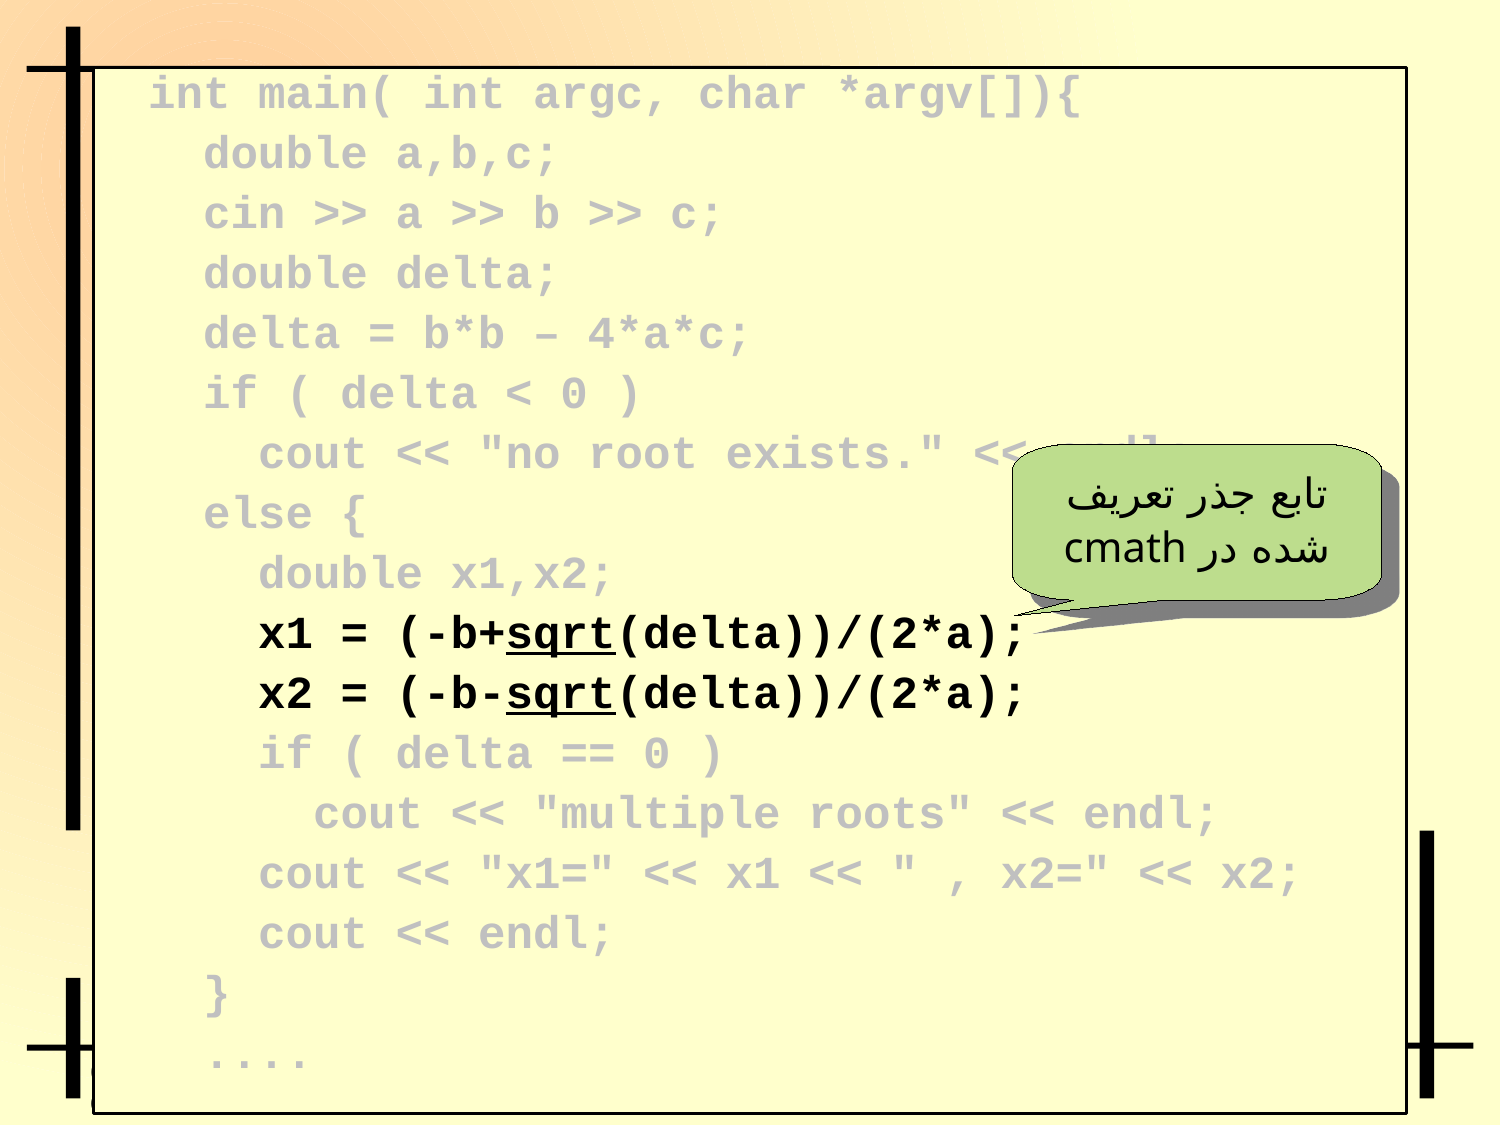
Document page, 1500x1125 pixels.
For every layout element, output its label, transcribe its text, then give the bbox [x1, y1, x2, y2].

text_box تابع جذر تعریف شده در cmath [1012, 444, 1382, 616]
list int main( int argc, char *argv[]){ double a,b,c; cin >> a >> b >> c; double delta; delta = b*b – 4*a*c; if ( delta < 0 ) cout << "no root exists." << endl; else { double x1,x2; x1 = (-b+sqrt(delta))/(2*a); x2 = (-b-sqrt(delta))/(2*a); if ( delta == 0 ) cout << "multiple roots" << endl; cout << "x1=" << x1 << " , x2=" << x2; cout << endl; } .... [93, 67, 1407, 1114]
